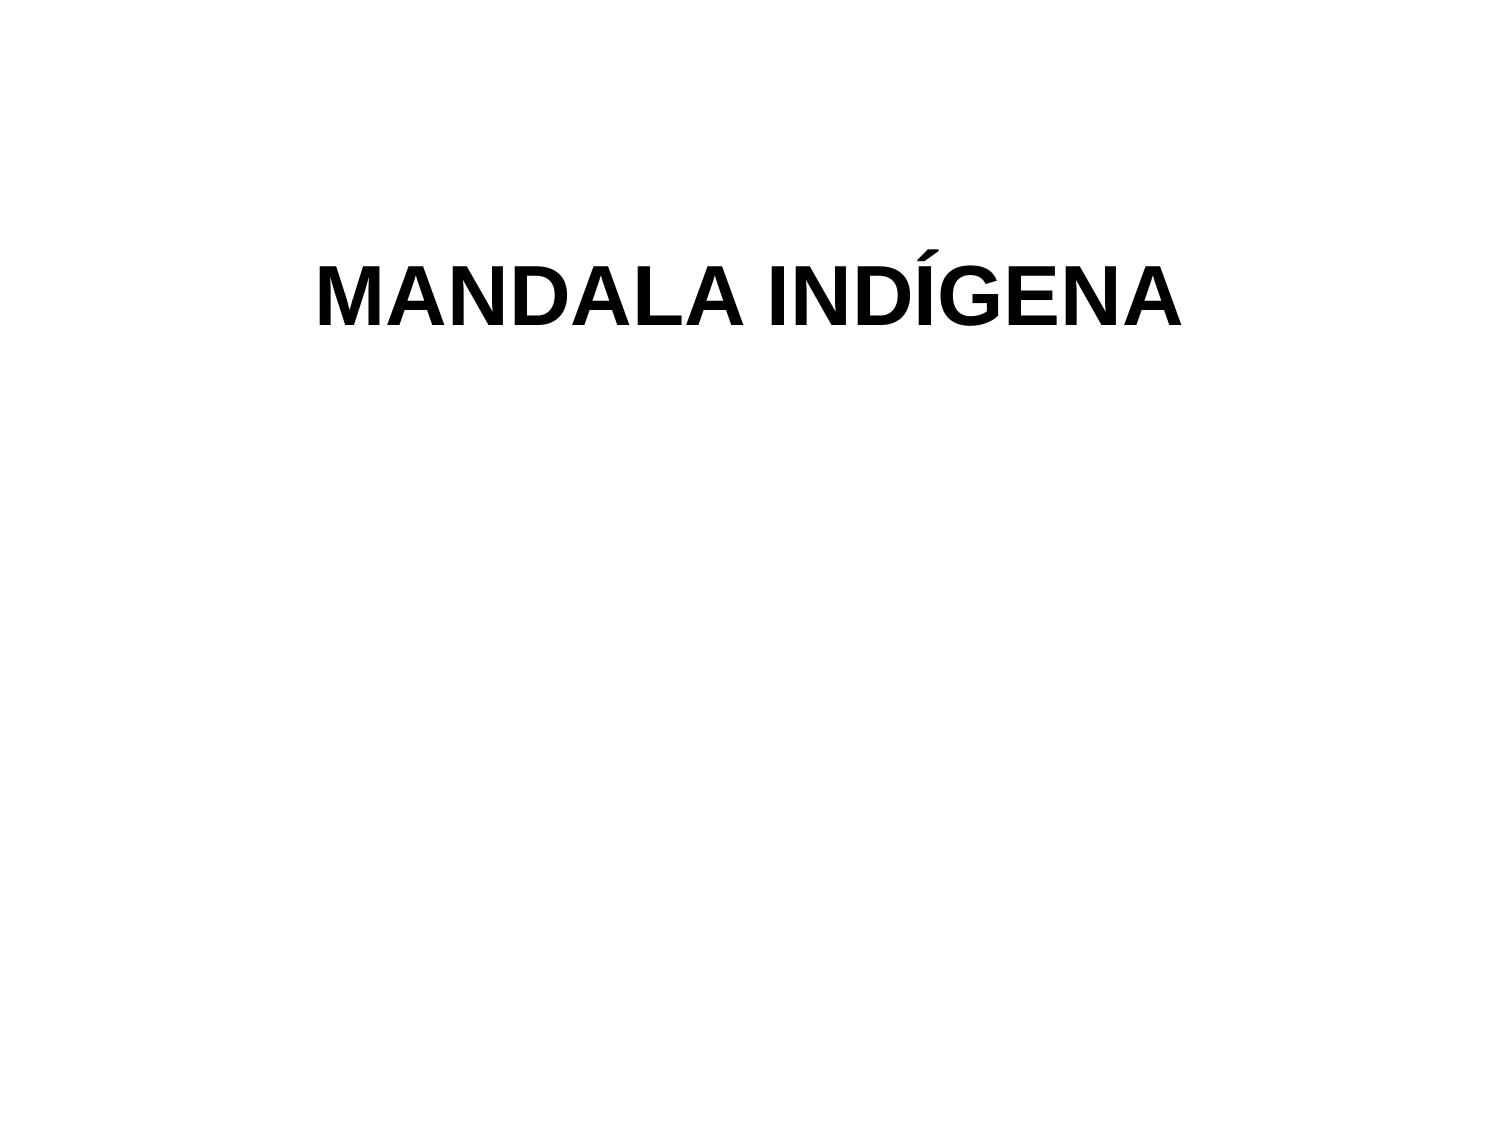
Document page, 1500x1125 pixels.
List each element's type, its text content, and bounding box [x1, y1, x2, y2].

title MANDALA INDÍGENA [75, 232, 1425, 473]
